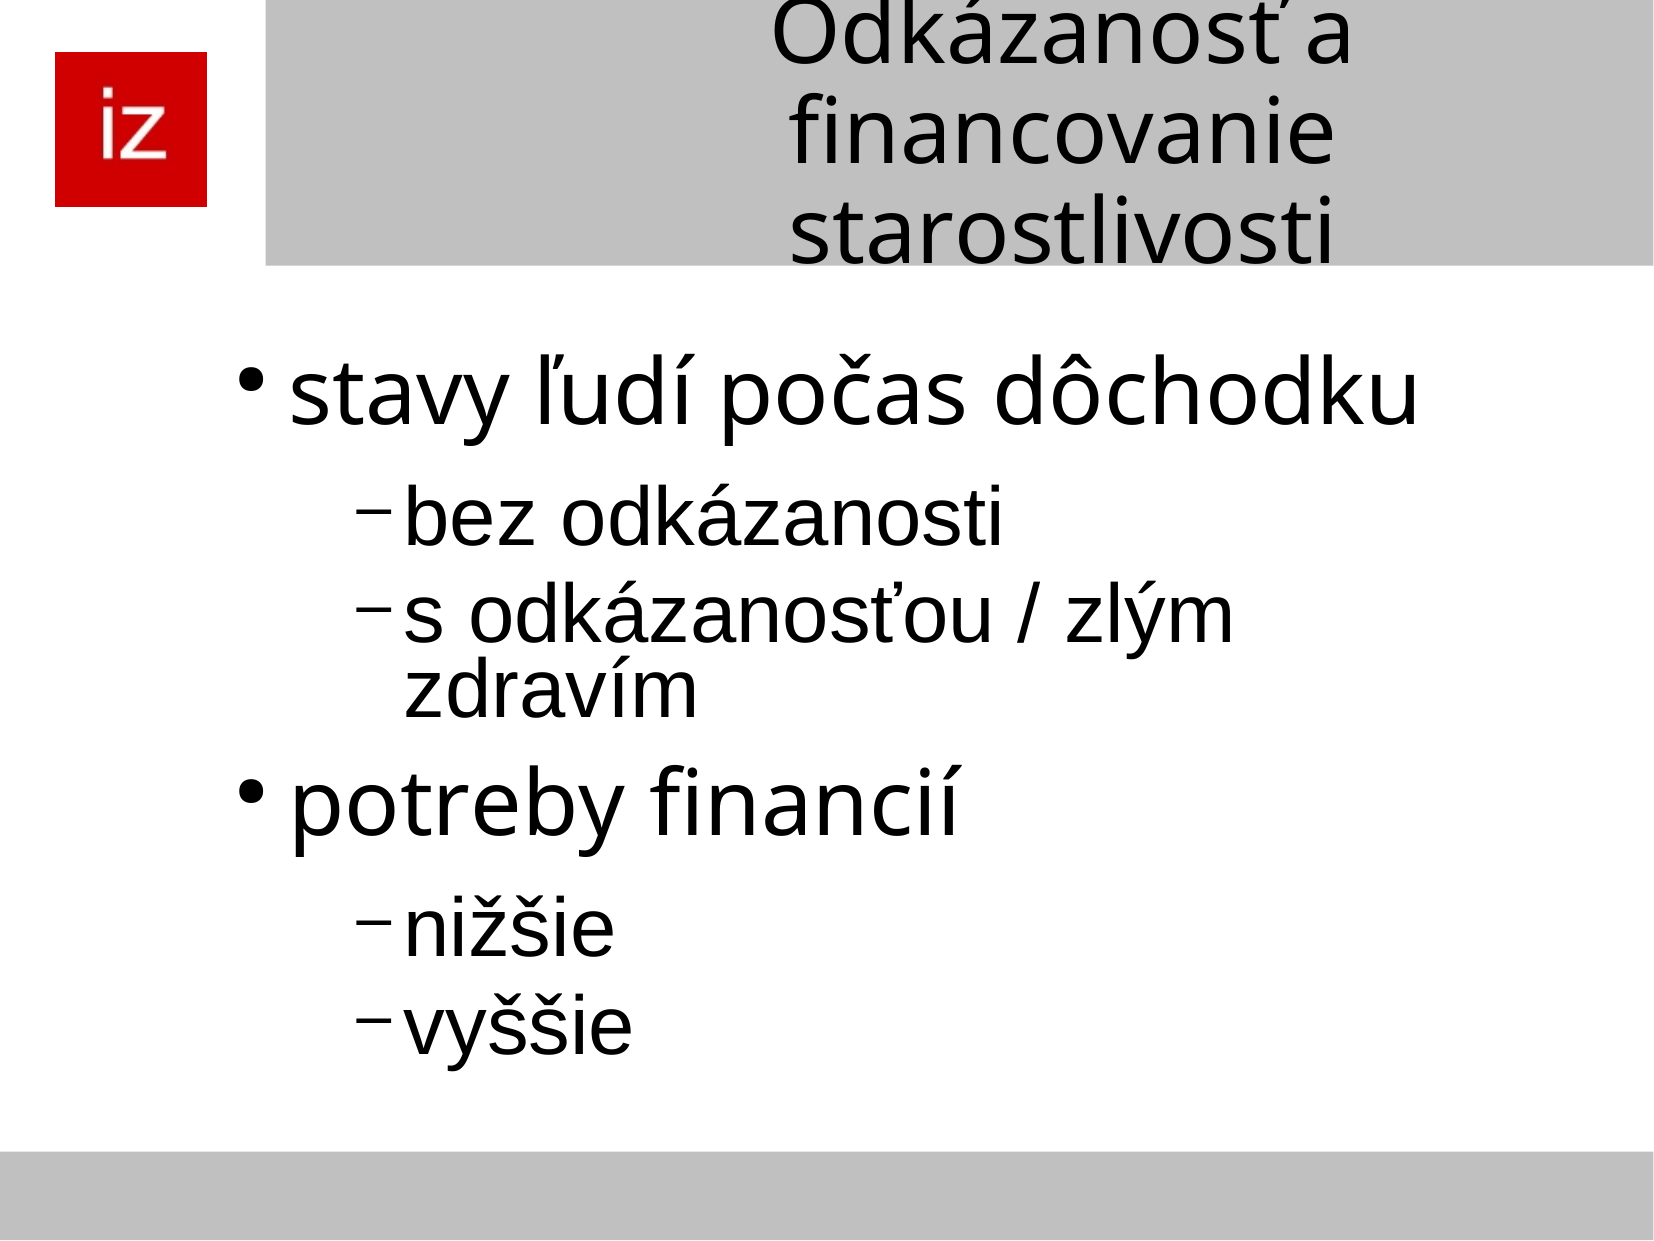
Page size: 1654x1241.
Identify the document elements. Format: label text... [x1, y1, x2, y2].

list stavy ľudí počas dôchodku bez odkázanosti s odkázanosťou / zlým zdravím potreby financií nižšie vyššie [121, 344, 1533, 1126]
title Odkázanosť a financovanie starostlivosti [561, 2, 1565, 265]
picture [55, 52, 207, 207]
